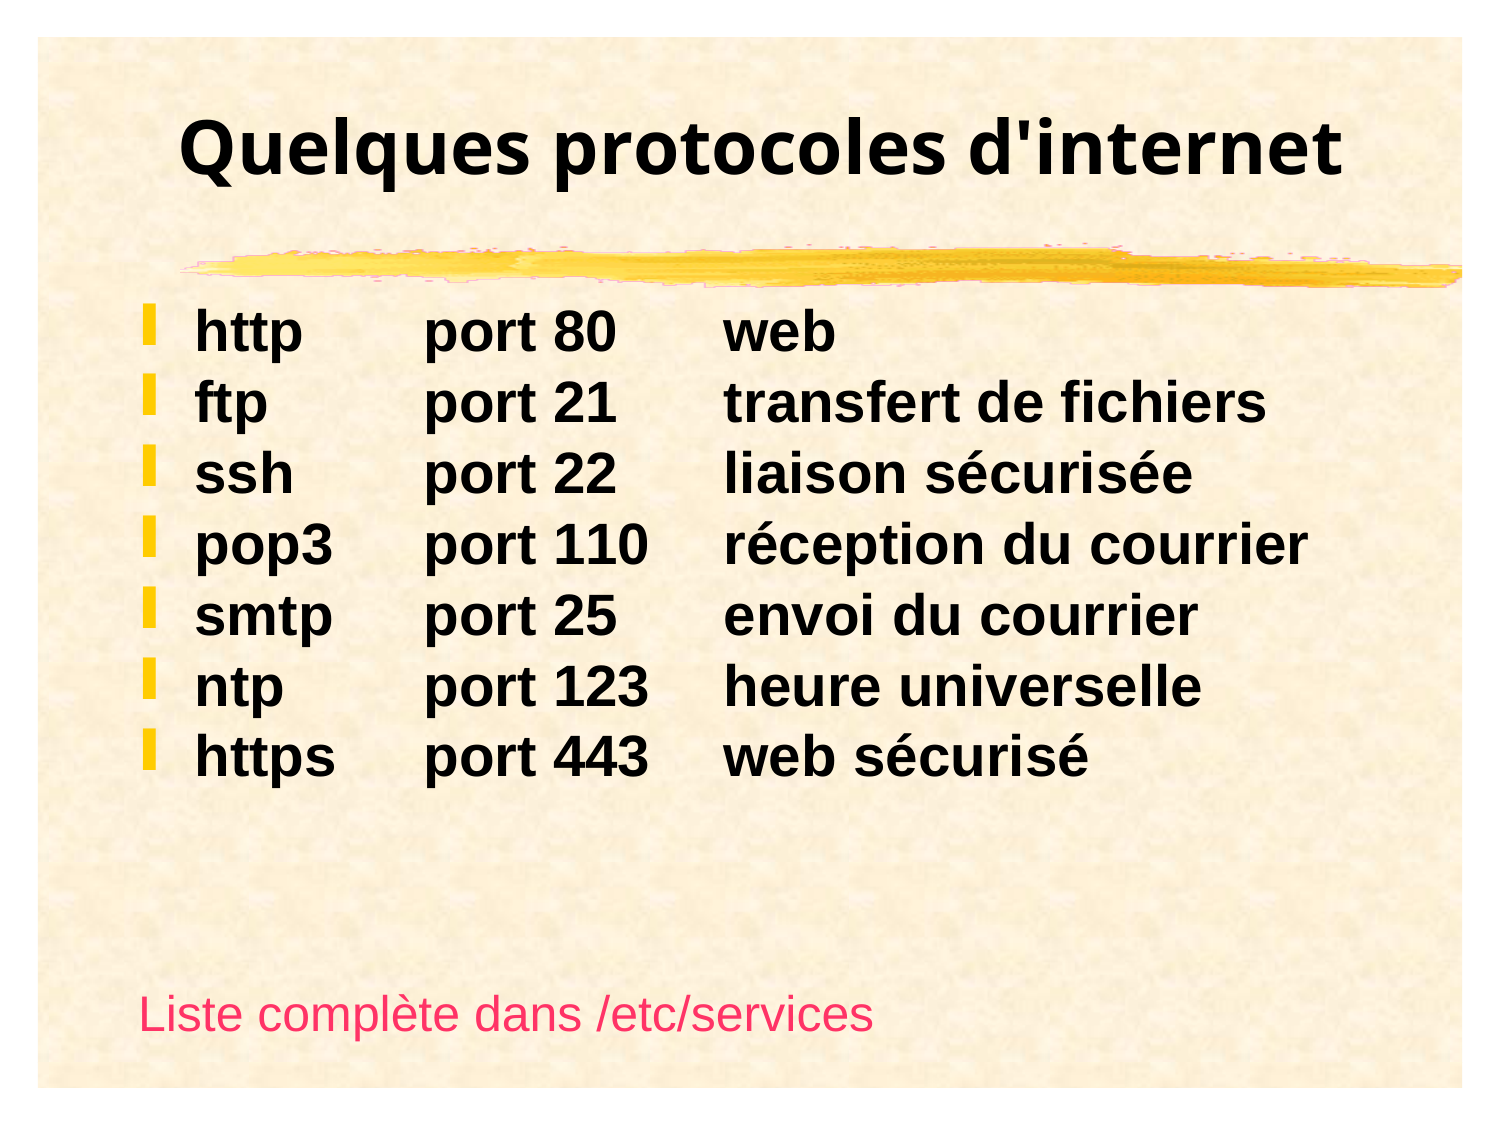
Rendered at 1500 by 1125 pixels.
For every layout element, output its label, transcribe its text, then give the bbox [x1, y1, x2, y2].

title Quelques protocoles d'internet [67, 39, 1456, 253]
picture [37, 37, 1463, 1088]
text_box Liste complète dans /etc/services [126, 985, 1338, 1042]
list http port 80 web ftp port 21 transfert de fichiers ssh port 22 liaison sécurisée pop3 port 110 réception du courrier smtp port 25 envoi du courrier ntp port 123 heure universelle https port 443 web sécurisé [109, 290, 1384, 958]
